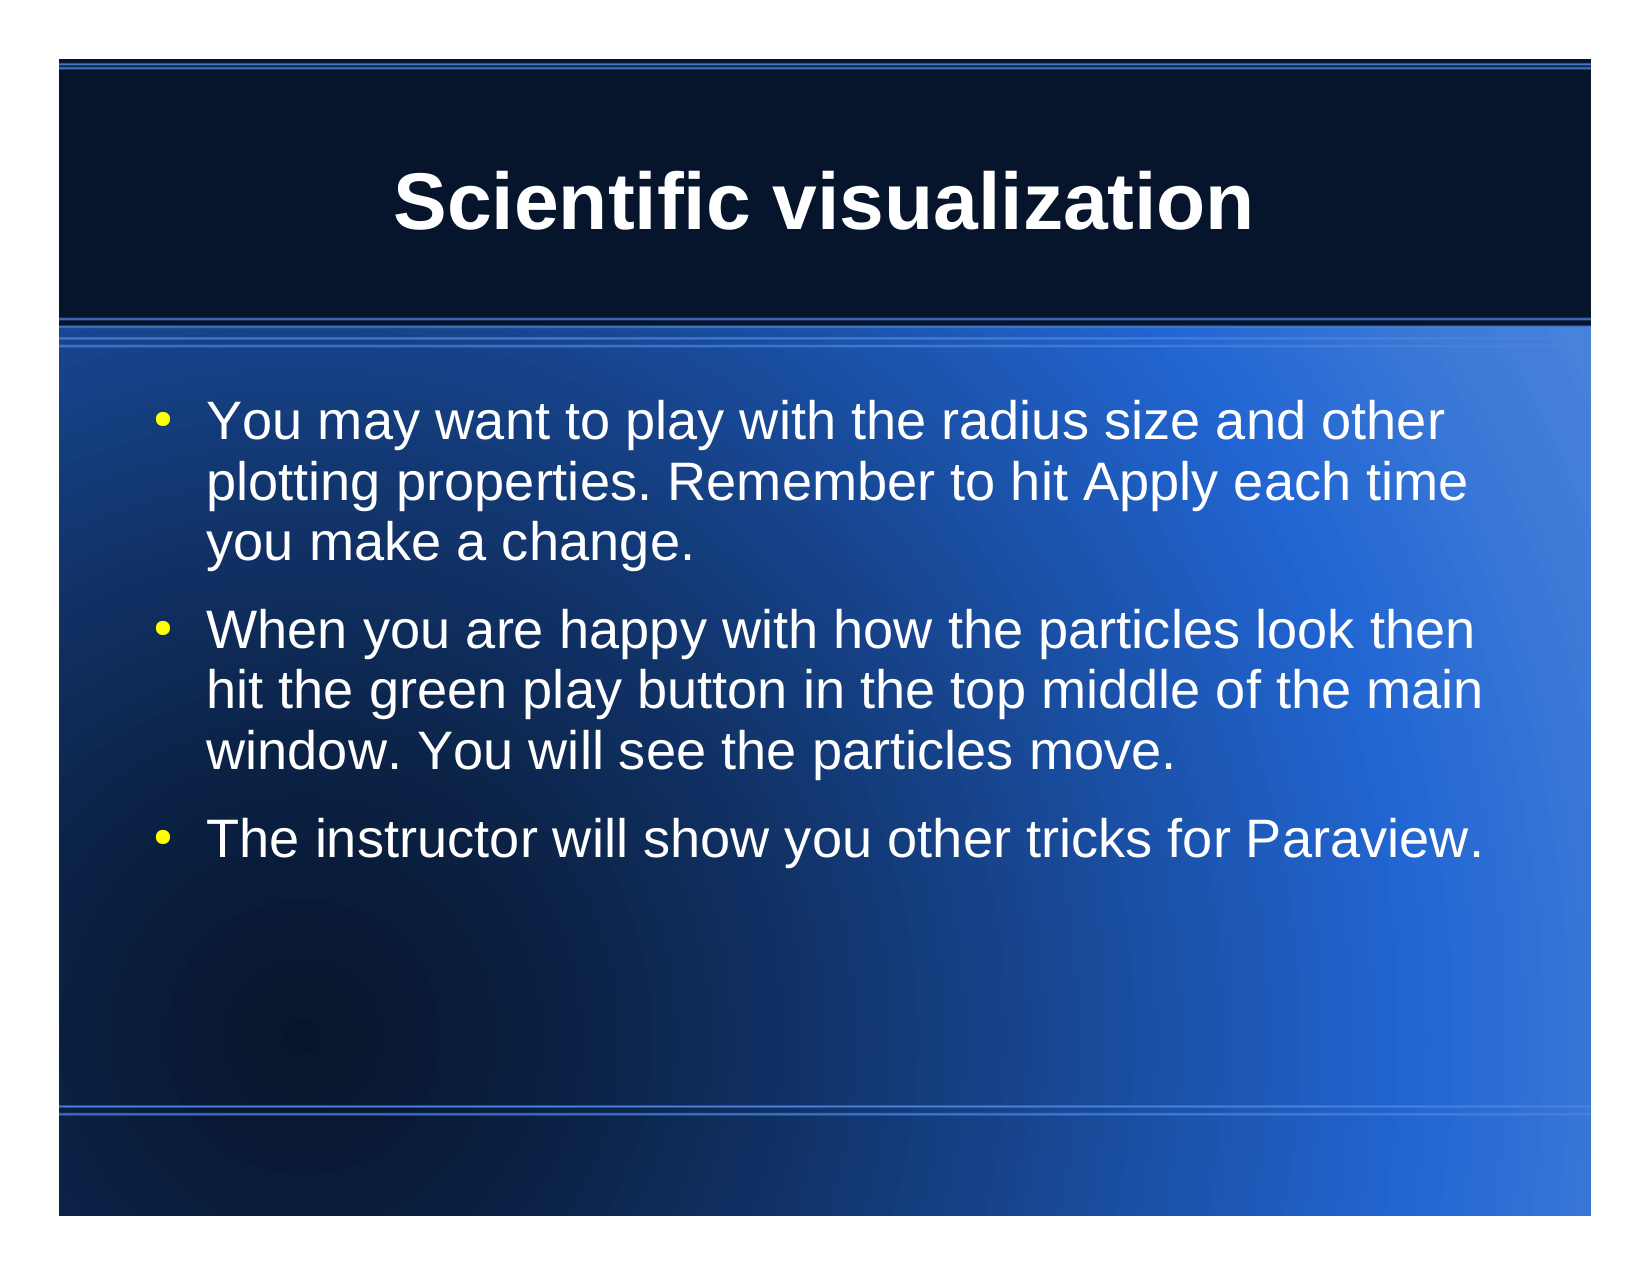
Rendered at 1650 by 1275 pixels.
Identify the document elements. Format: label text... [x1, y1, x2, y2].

title Scientific visualization [135, 105, 1515, 299]
picture [59, 59, 1591, 1216]
list You may want to play with the radius size and other plotting properties. Remember to hit Apply each time you make a change. When you are happy with how the particles look then hit the green play button in the top middle of the main window. You will see the particles move. The instructor will show you other tricks for Paraview. [135, 390, 1515, 1154]
